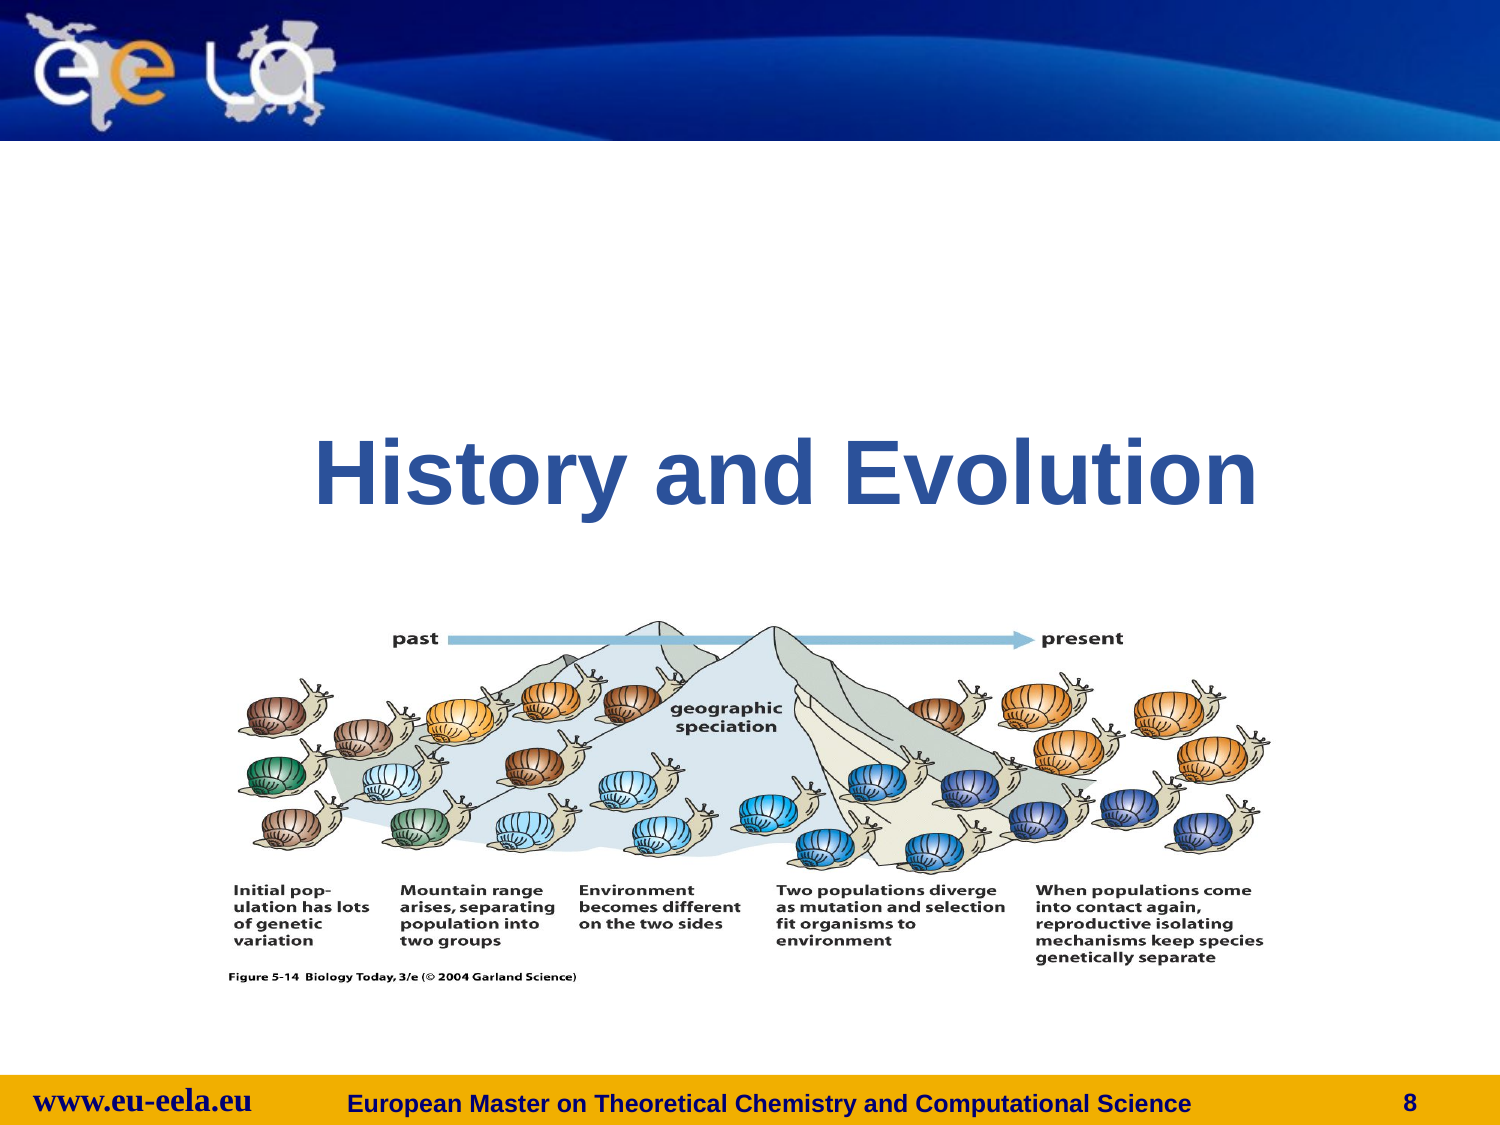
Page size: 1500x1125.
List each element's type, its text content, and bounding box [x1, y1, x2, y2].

list History and Evolution [54, 159, 1464, 1051]
picture [225, 614, 1276, 984]
text_box [1388, 1078, 1475, 1125]
text_box European Master on Theoretical Chemistry and Computational Science [332, 1080, 1388, 1125]
